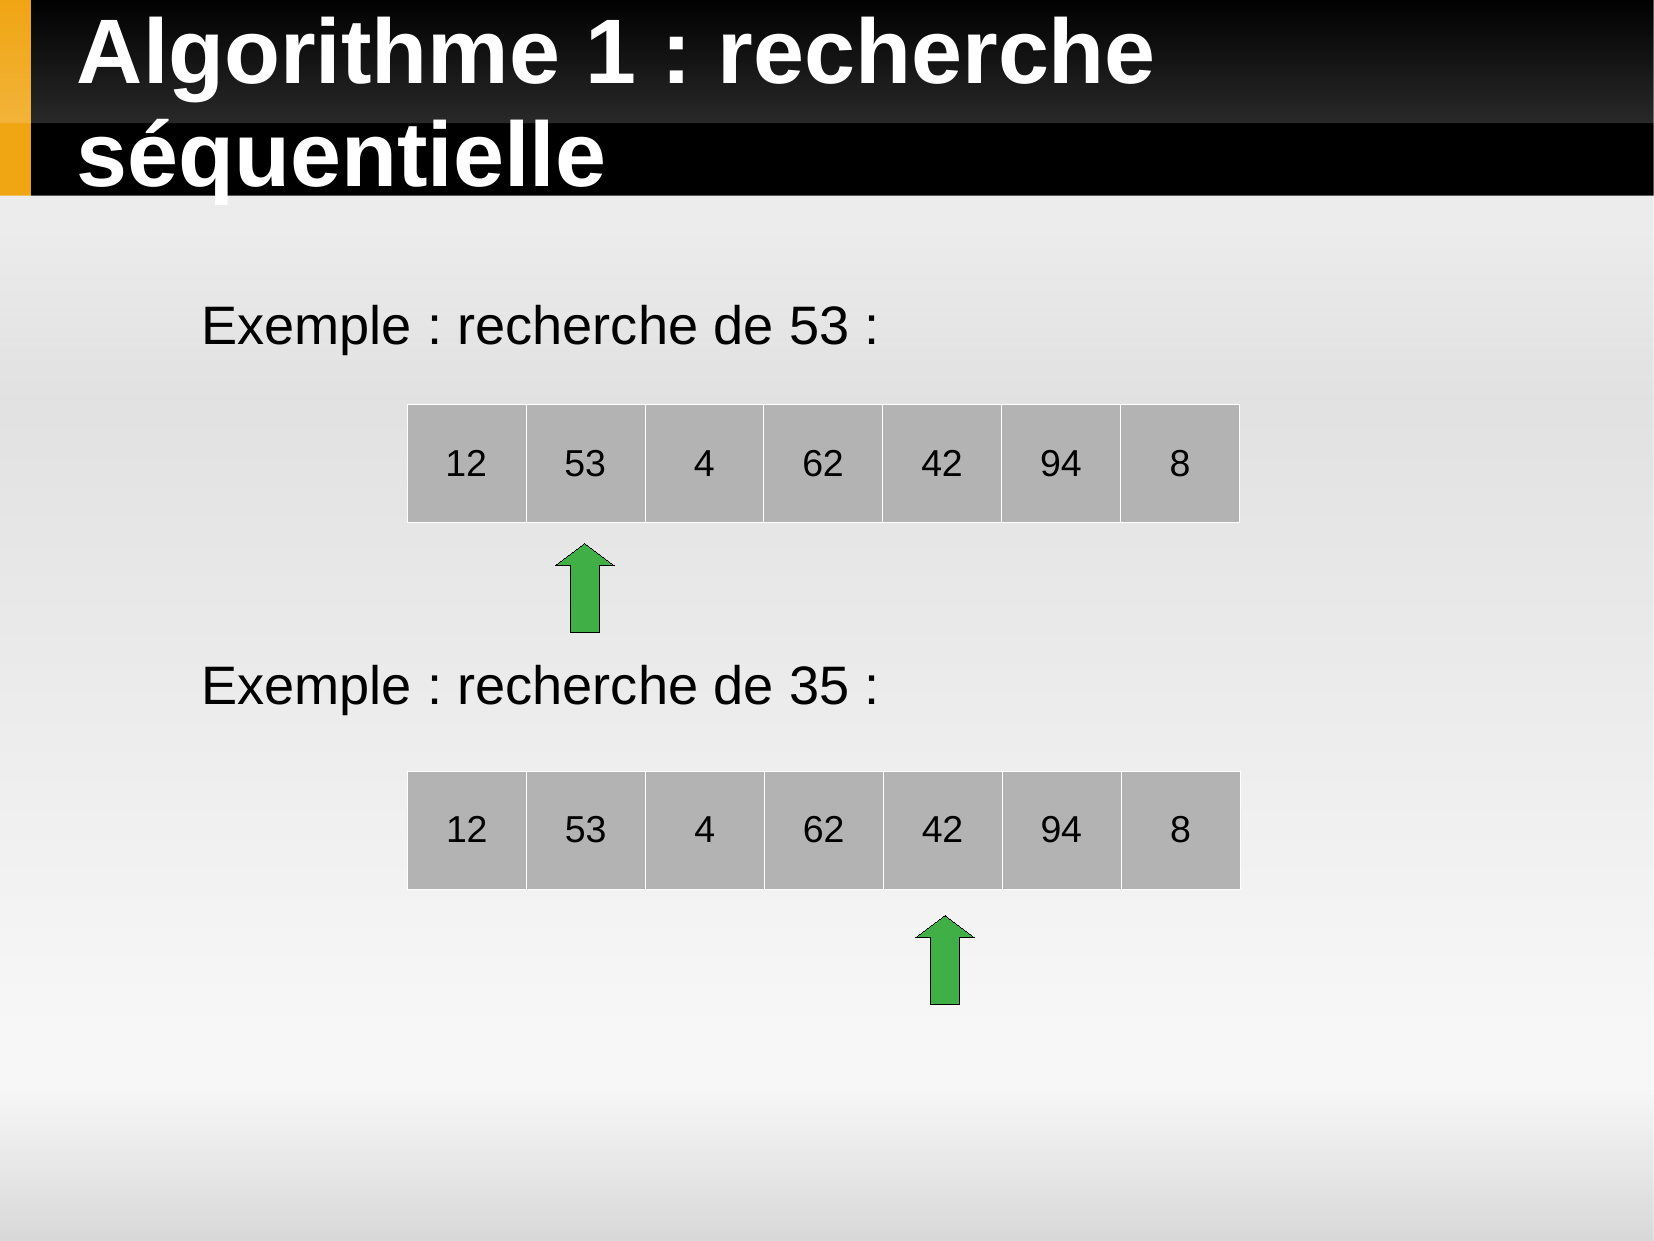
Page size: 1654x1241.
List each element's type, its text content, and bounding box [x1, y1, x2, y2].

table_header 53 [527, 405, 645, 522]
title Algorithme 1 : recherche séquentielle [76, 0, 1565, 208]
table_header 8 [1121, 405, 1239, 522]
text_box [555, 543, 615, 633]
table_header 94 [1002, 405, 1120, 522]
list Exemple : recherche de 53 : Exemple : recherche de 35 : [88, 295, 1577, 1039]
table_header 42 [883, 405, 1001, 522]
table_header 12 [408, 772, 526, 889]
table_header 94 [1003, 772, 1121, 889]
table_header 4 [646, 405, 763, 522]
table_header 12 [408, 405, 526, 522]
table_header 62 [764, 405, 882, 522]
text_box [915, 915, 975, 1005]
table_header 8 [1122, 772, 1240, 889]
picture [0, 0, 1654, 1241]
table_header 4 [646, 772, 764, 889]
table_header 53 [527, 772, 645, 889]
table_header 42 [884, 772, 1002, 889]
table_header 62 [765, 772, 883, 889]
